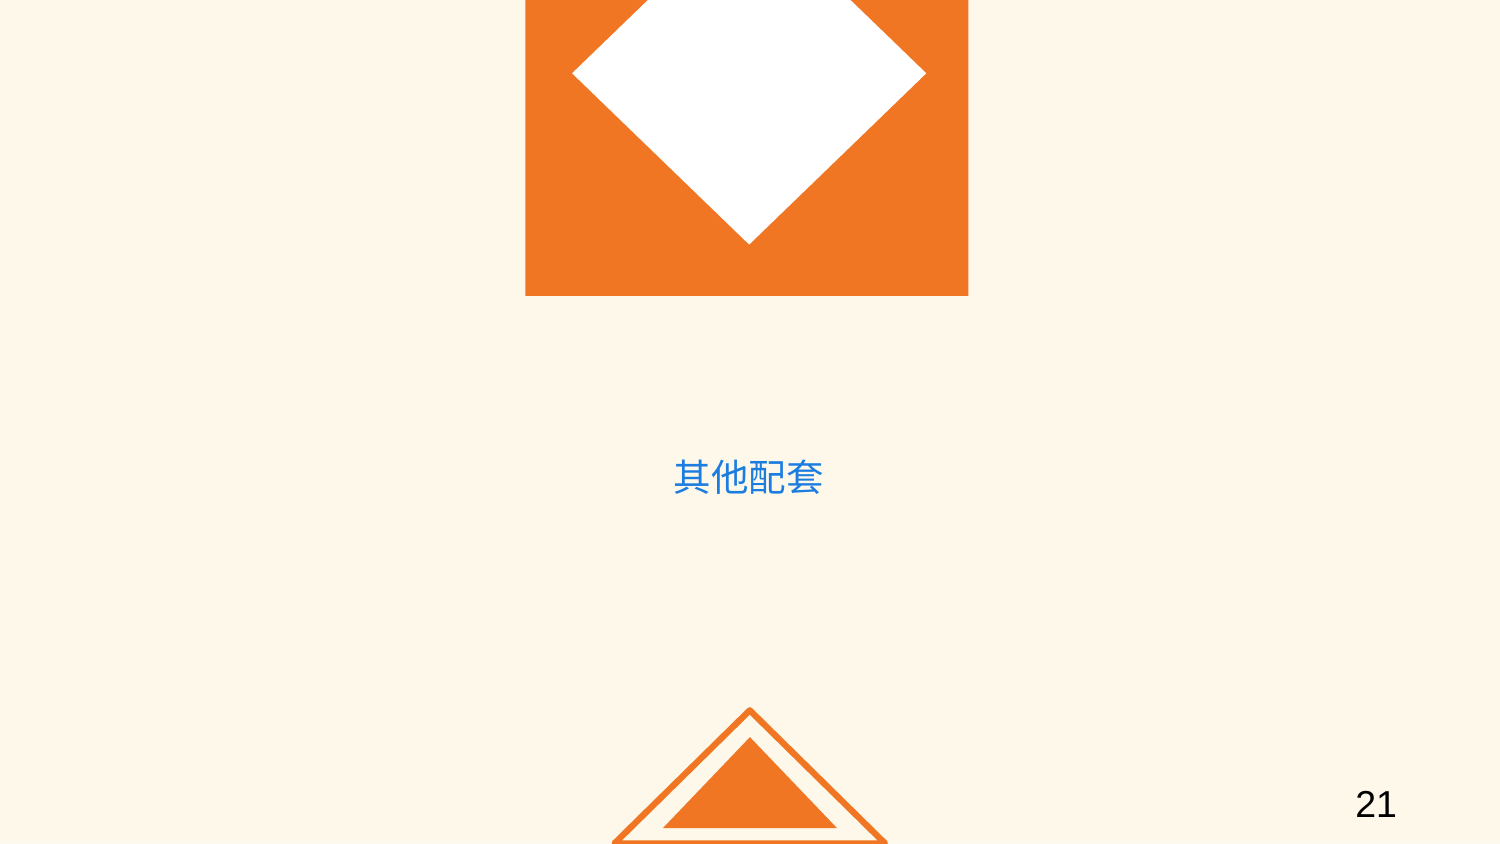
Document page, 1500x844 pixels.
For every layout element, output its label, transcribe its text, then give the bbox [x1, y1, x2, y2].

text_box 其他配套 [377, 427, 1121, 523]
text_box 21 [1340, 776, 1447, 837]
text_box [572, 0, 927, 245]
